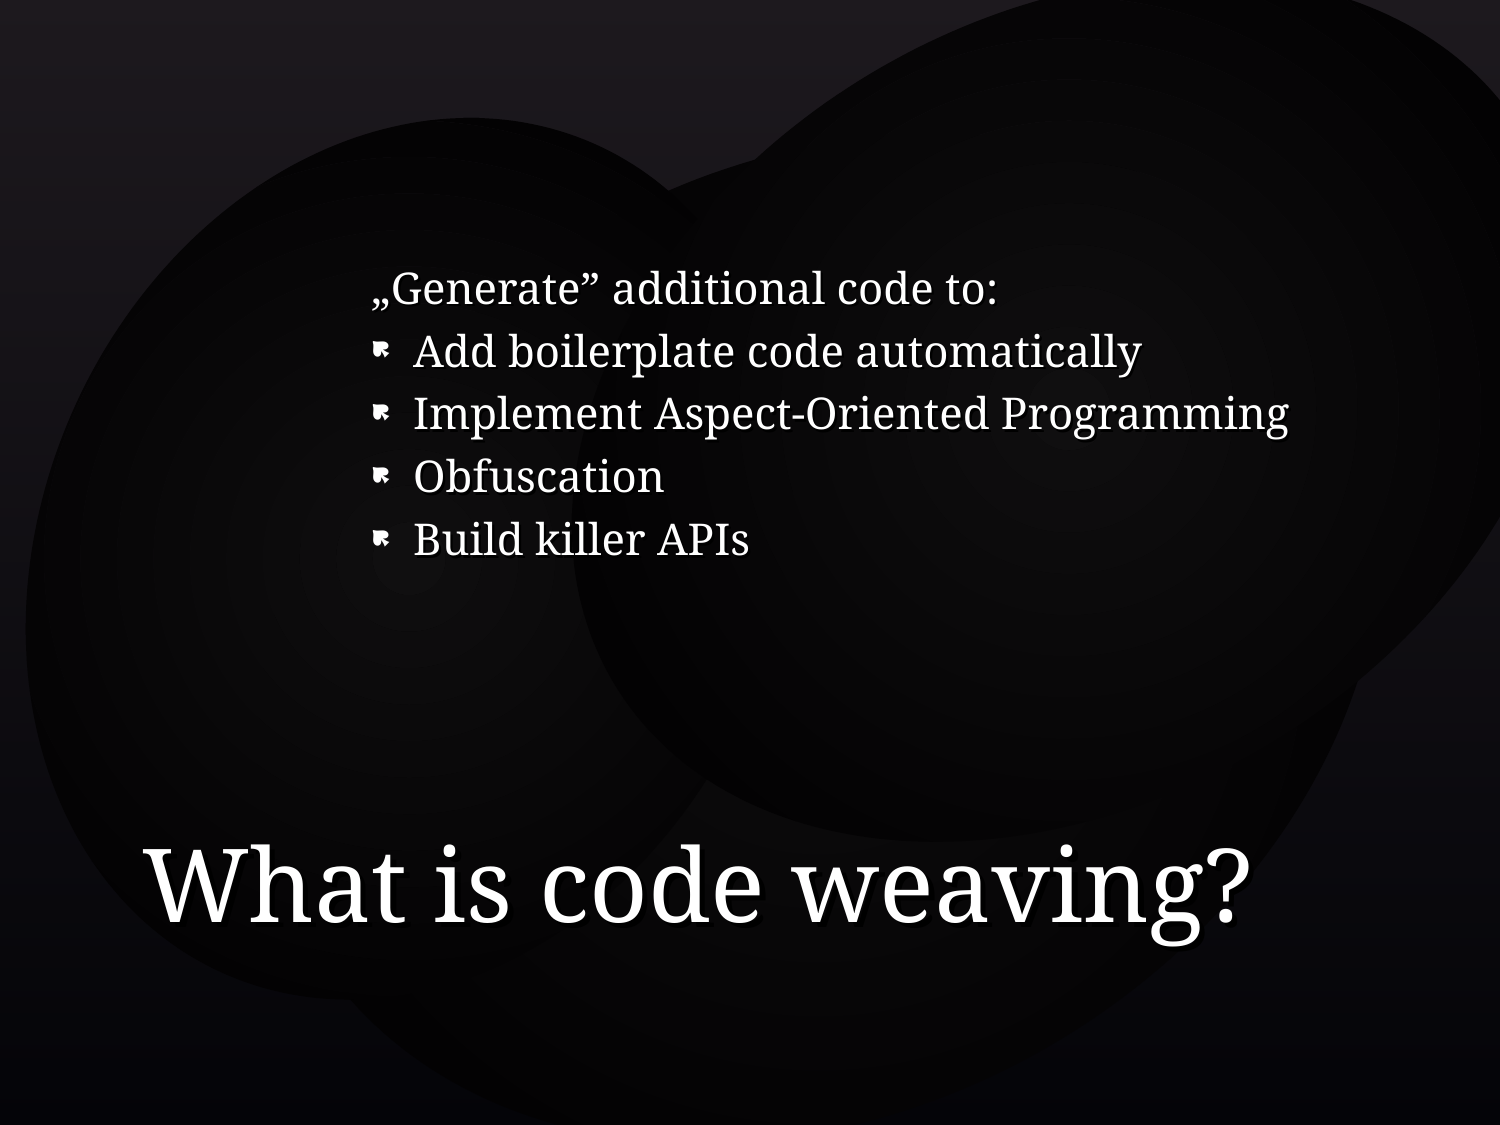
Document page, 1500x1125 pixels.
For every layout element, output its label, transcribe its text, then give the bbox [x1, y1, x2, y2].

title What is code weaving? [127, 800, 1366, 951]
list „Generate” additional code to: Add boilerplate code automatically Implement Aspect-Oriented Programming Obfuscation Build killer APIs [350, 112, 1351, 713]
